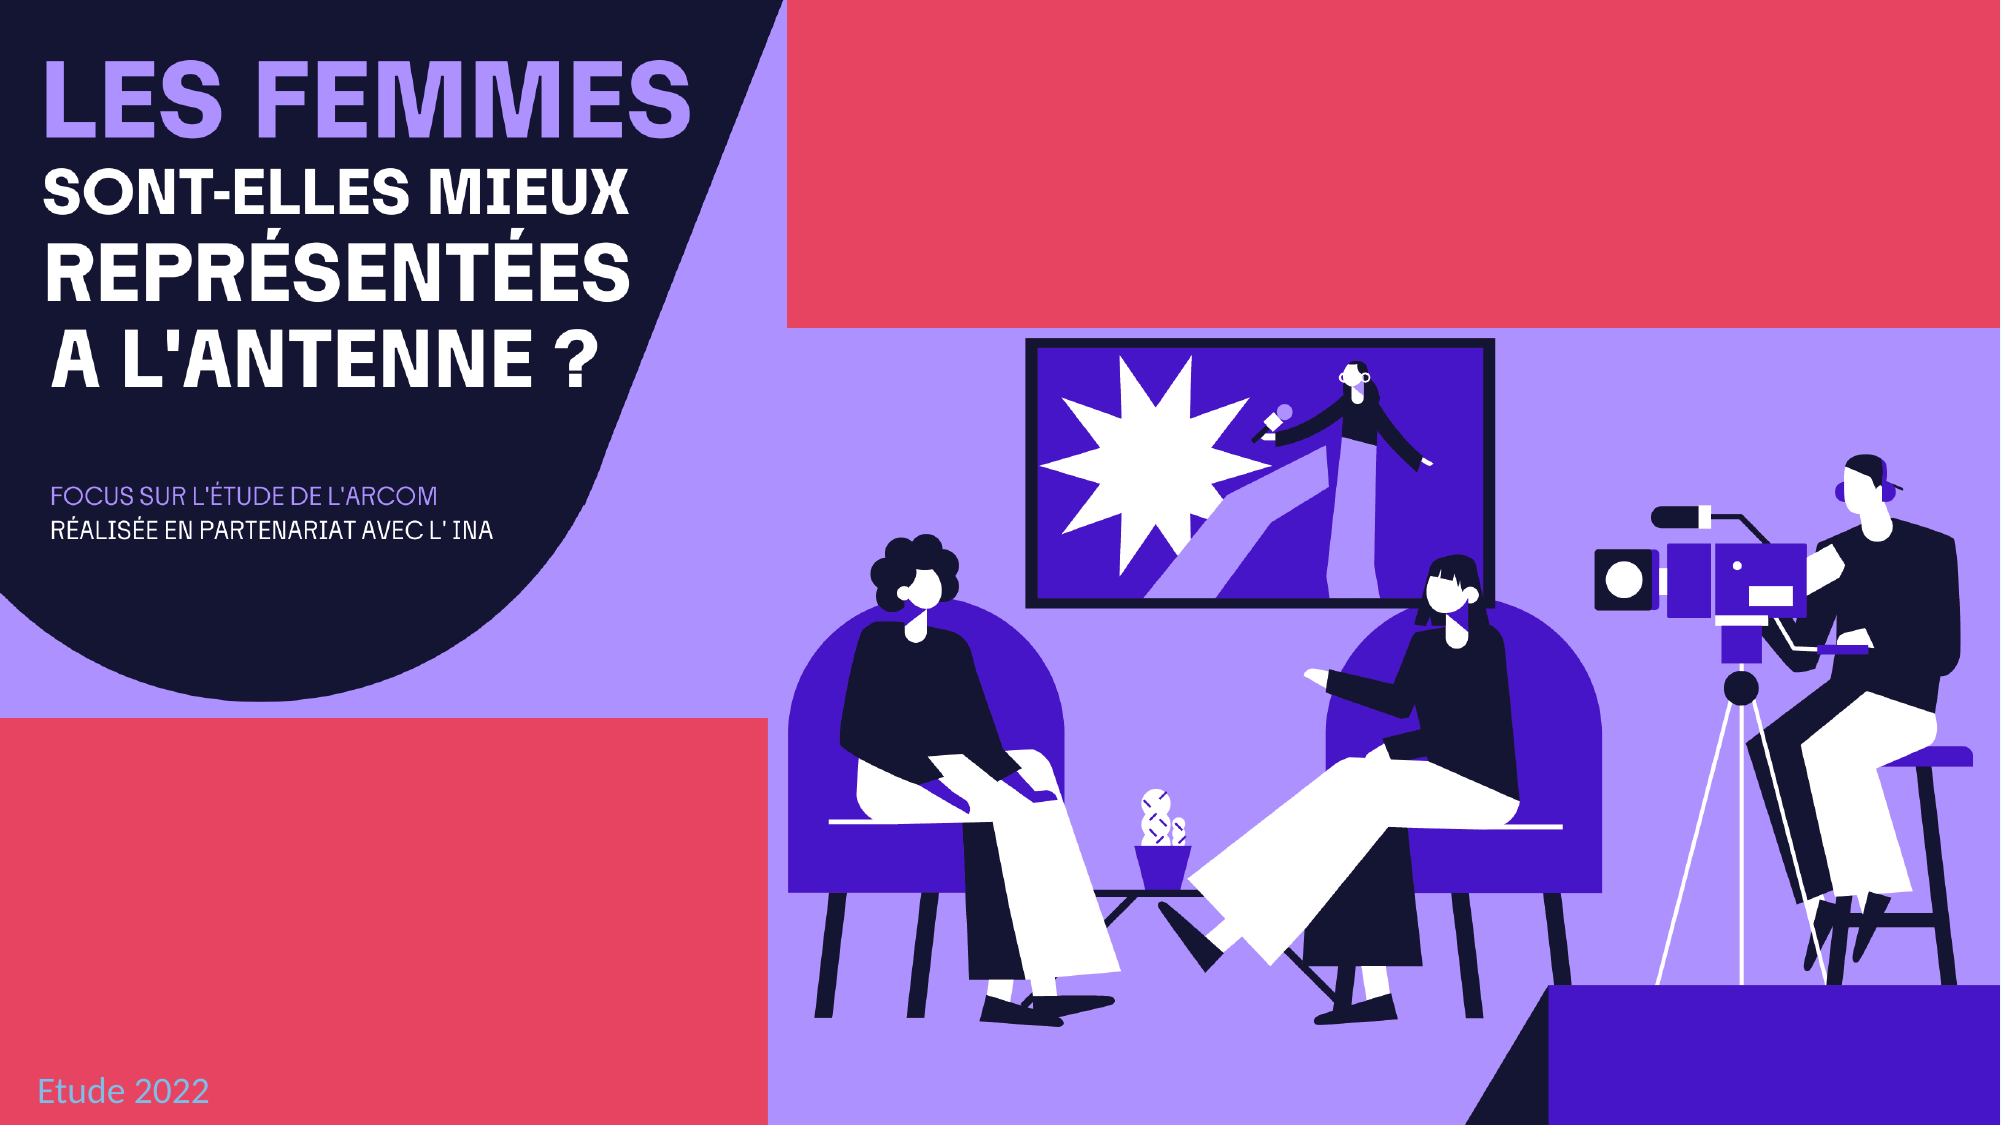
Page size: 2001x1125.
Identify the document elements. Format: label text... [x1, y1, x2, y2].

text_box Etude 2022 [22, 1058, 466, 1119]
text_box [0, 718, 767, 1125]
text_box [787, 0, 2000, 328]
picture [0, 0, 2000, 1125]
